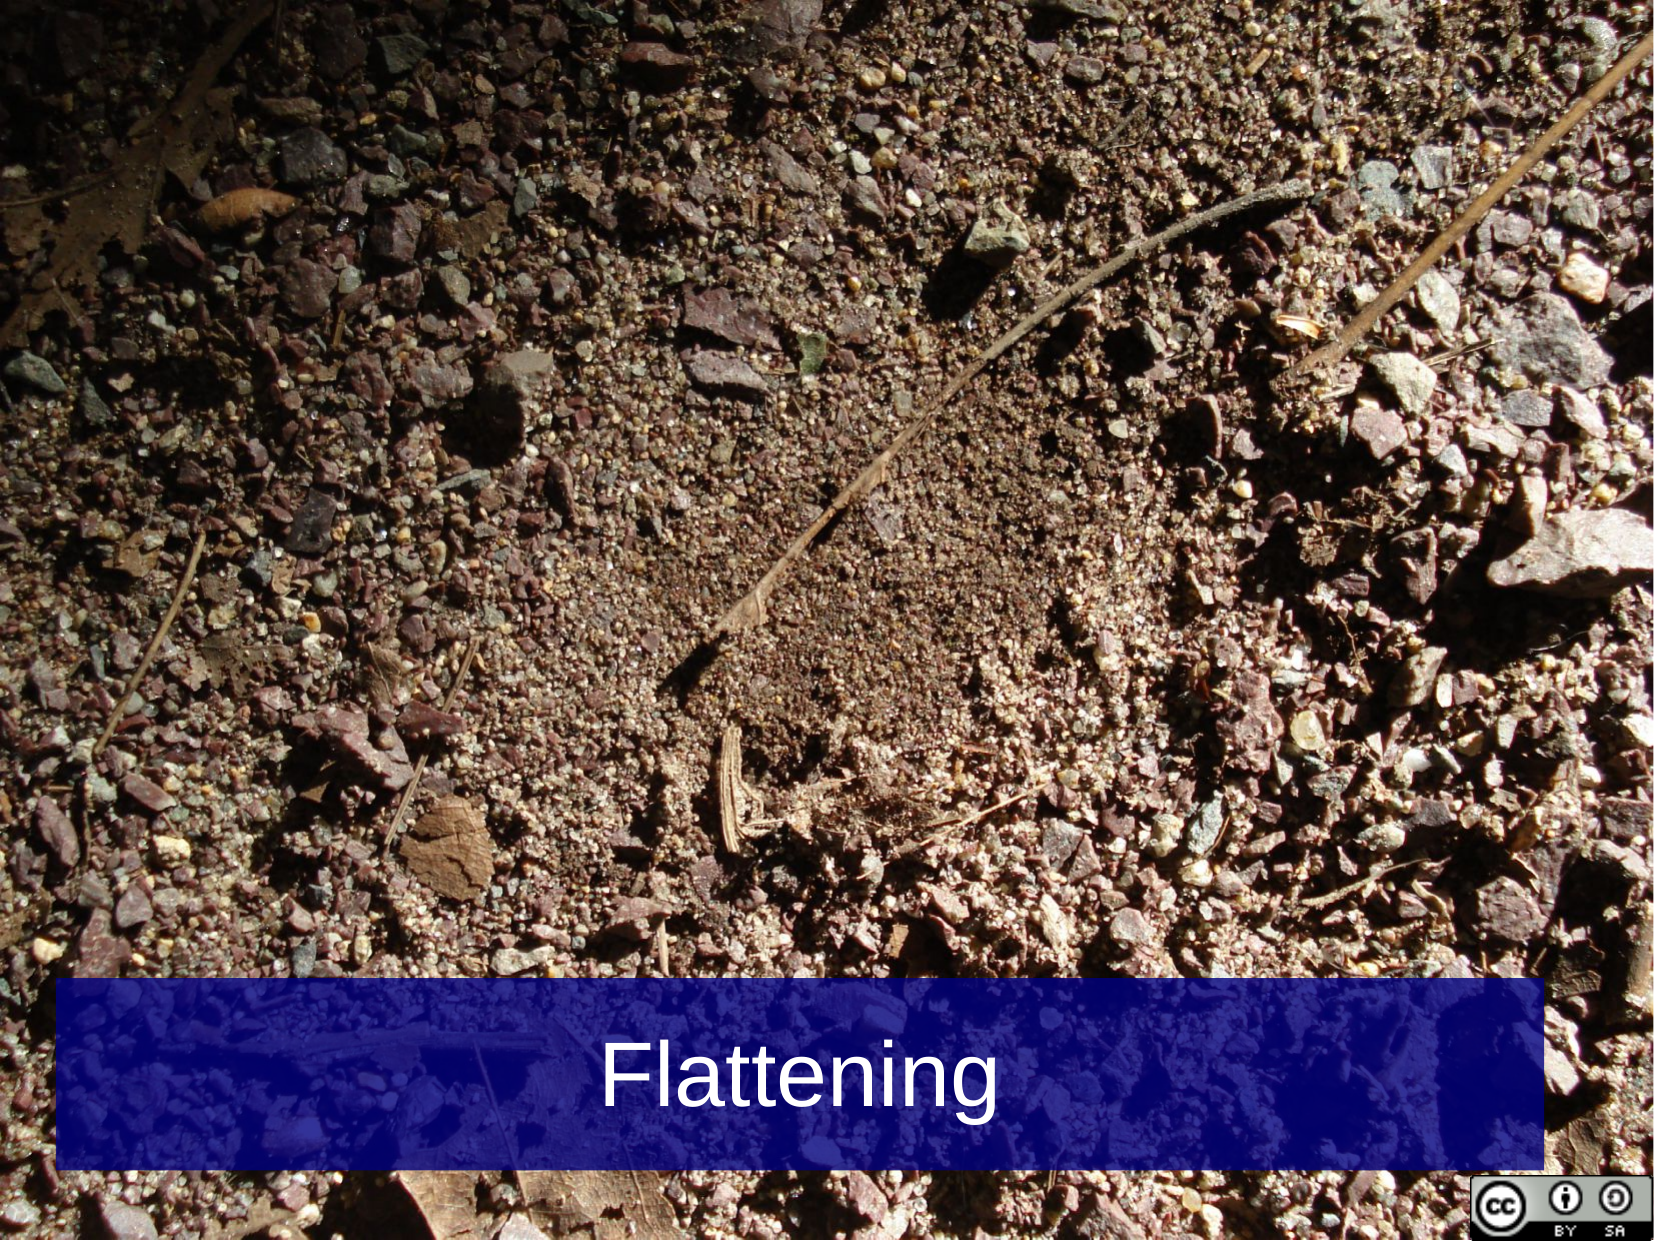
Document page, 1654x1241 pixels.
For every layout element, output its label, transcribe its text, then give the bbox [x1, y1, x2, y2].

title Flattening [55, 978, 1545, 1171]
picture [0, 0, 1654, 1241]
